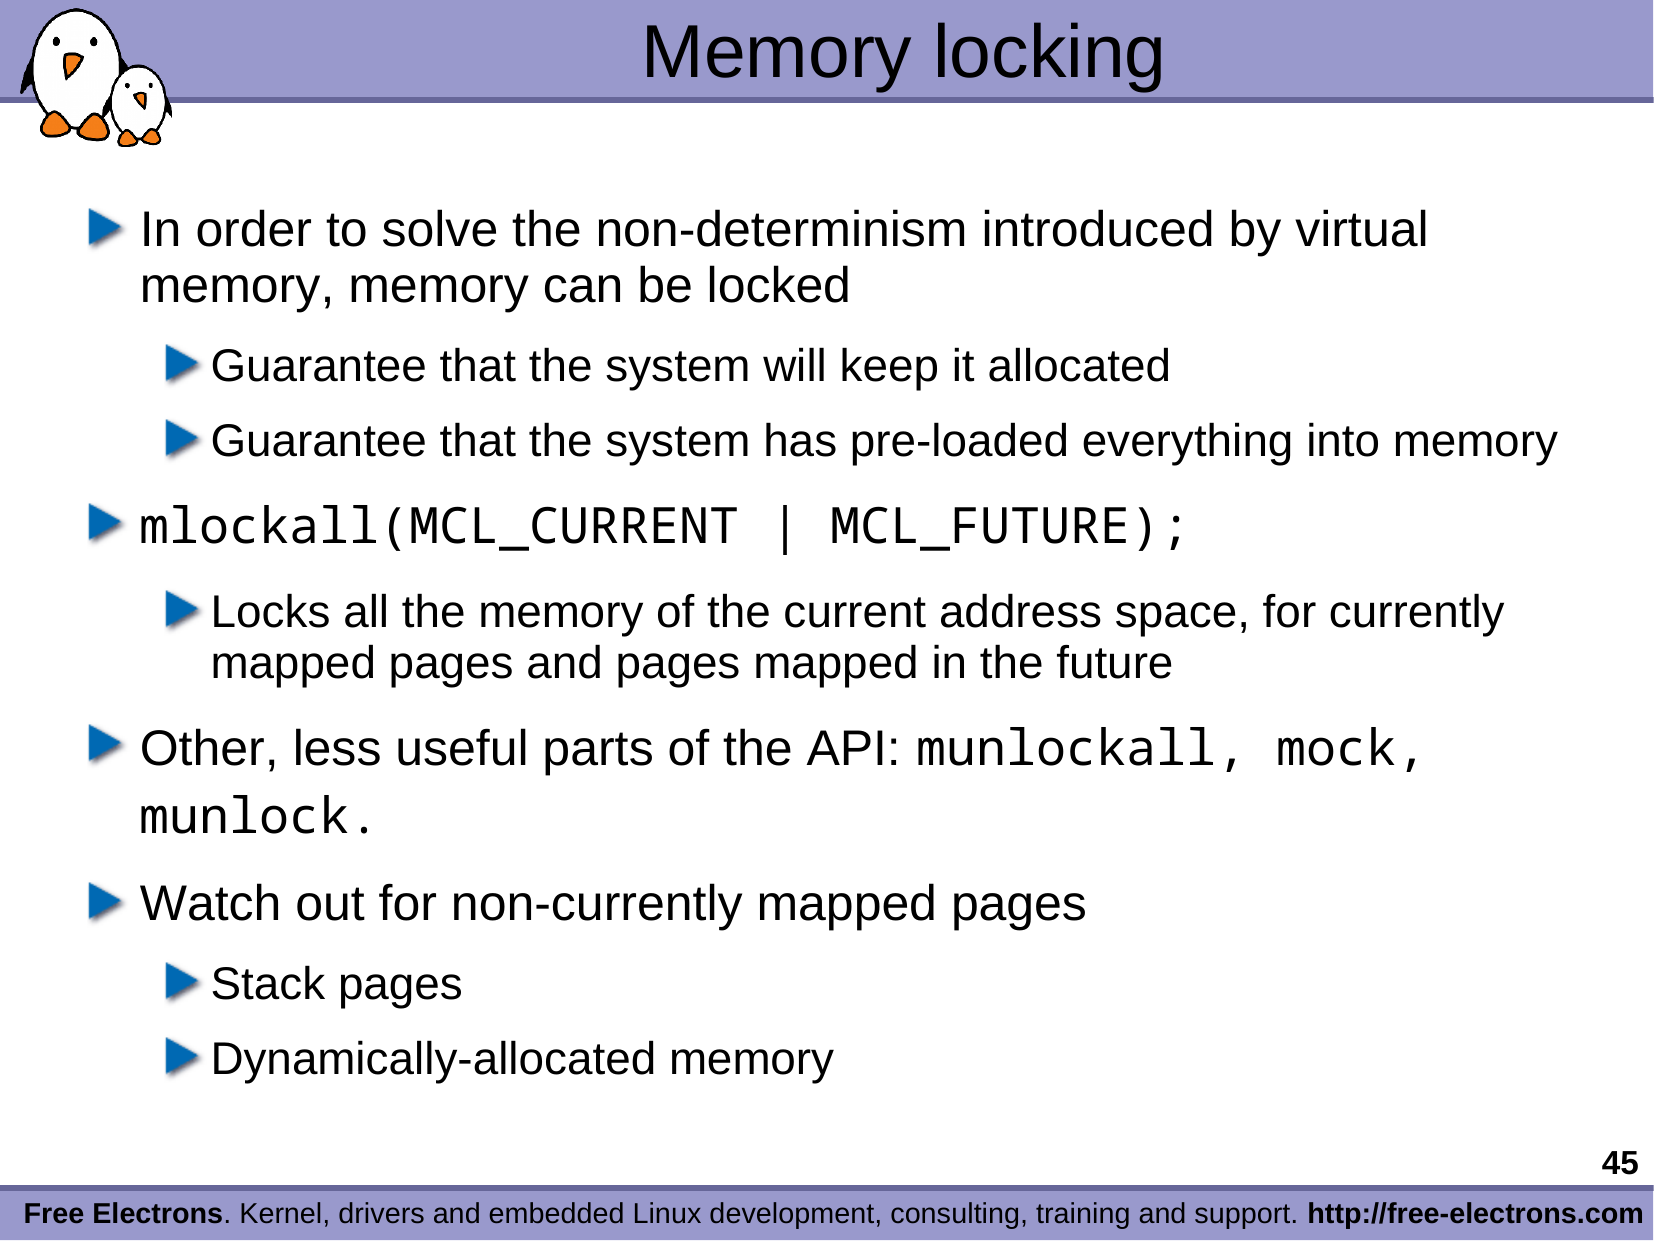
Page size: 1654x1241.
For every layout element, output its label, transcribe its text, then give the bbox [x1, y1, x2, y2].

list In order to solve the non-determinism introduced by virtual memory, memory can be locked Guarantee that the system will keep it allocated Guarantee that the system has pre-loaded everything into memory mlockall(MCL_CURRENT | MCL_FUTURE); Locks all the memory of the current address space, for currently mapped pages and pages mapped in the future Other, less useful parts of the API: munlockall, mock, munlock. Watch out for non-currently mapped pages Stack pages Dynamically-allocated memory [68, 201, 1592, 1118]
picture [20, 8, 172, 147]
title Memory locking [178, 4, 1631, 98]
